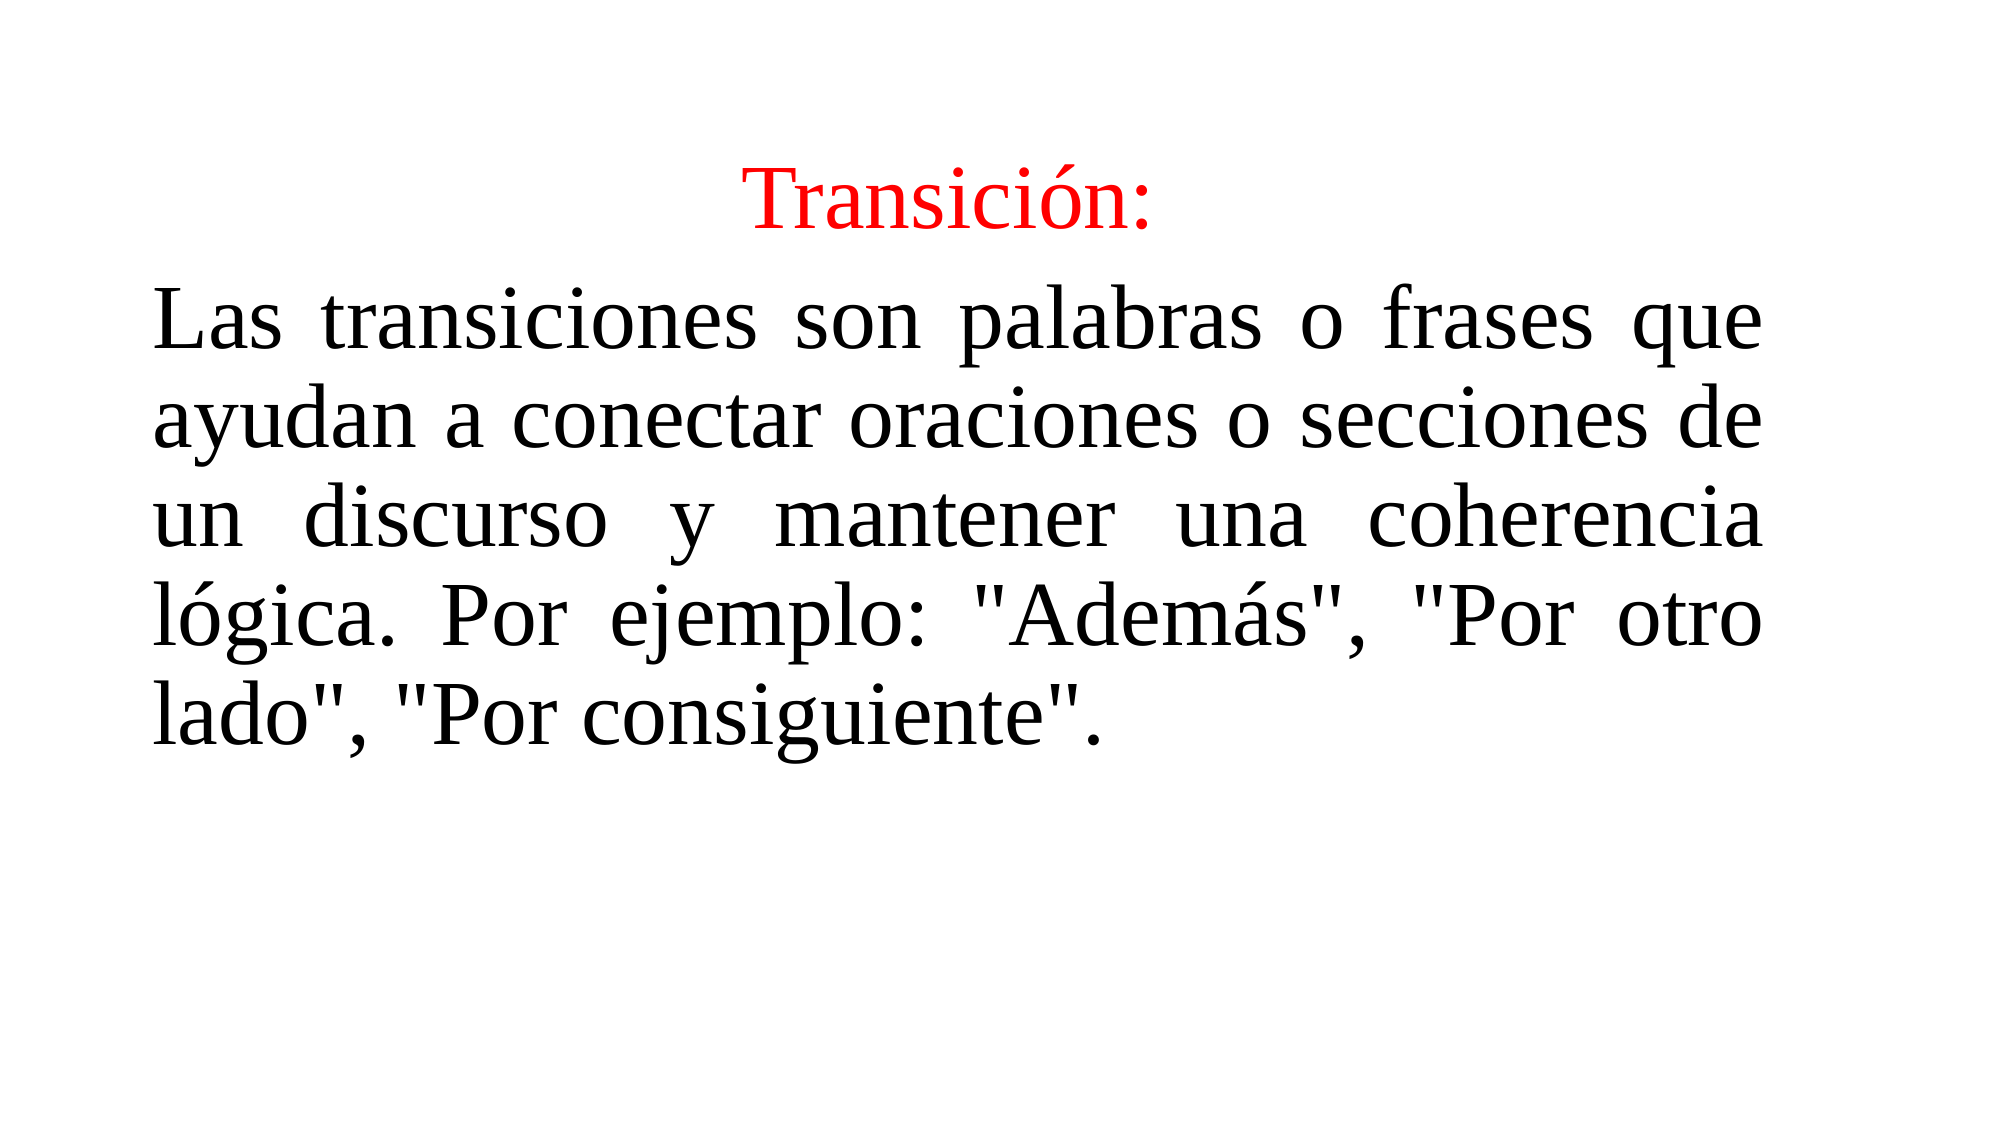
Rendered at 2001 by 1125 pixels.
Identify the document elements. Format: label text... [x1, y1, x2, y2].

list Transición: Las transiciones son palabras o frases que ayudan a conectar oraciones o secciones de un discurso y mantener una coherencia lógica. Por ejemplo: "Además", "Por otro lado", "Por consiguiente". [137, 142, 1863, 1014]
